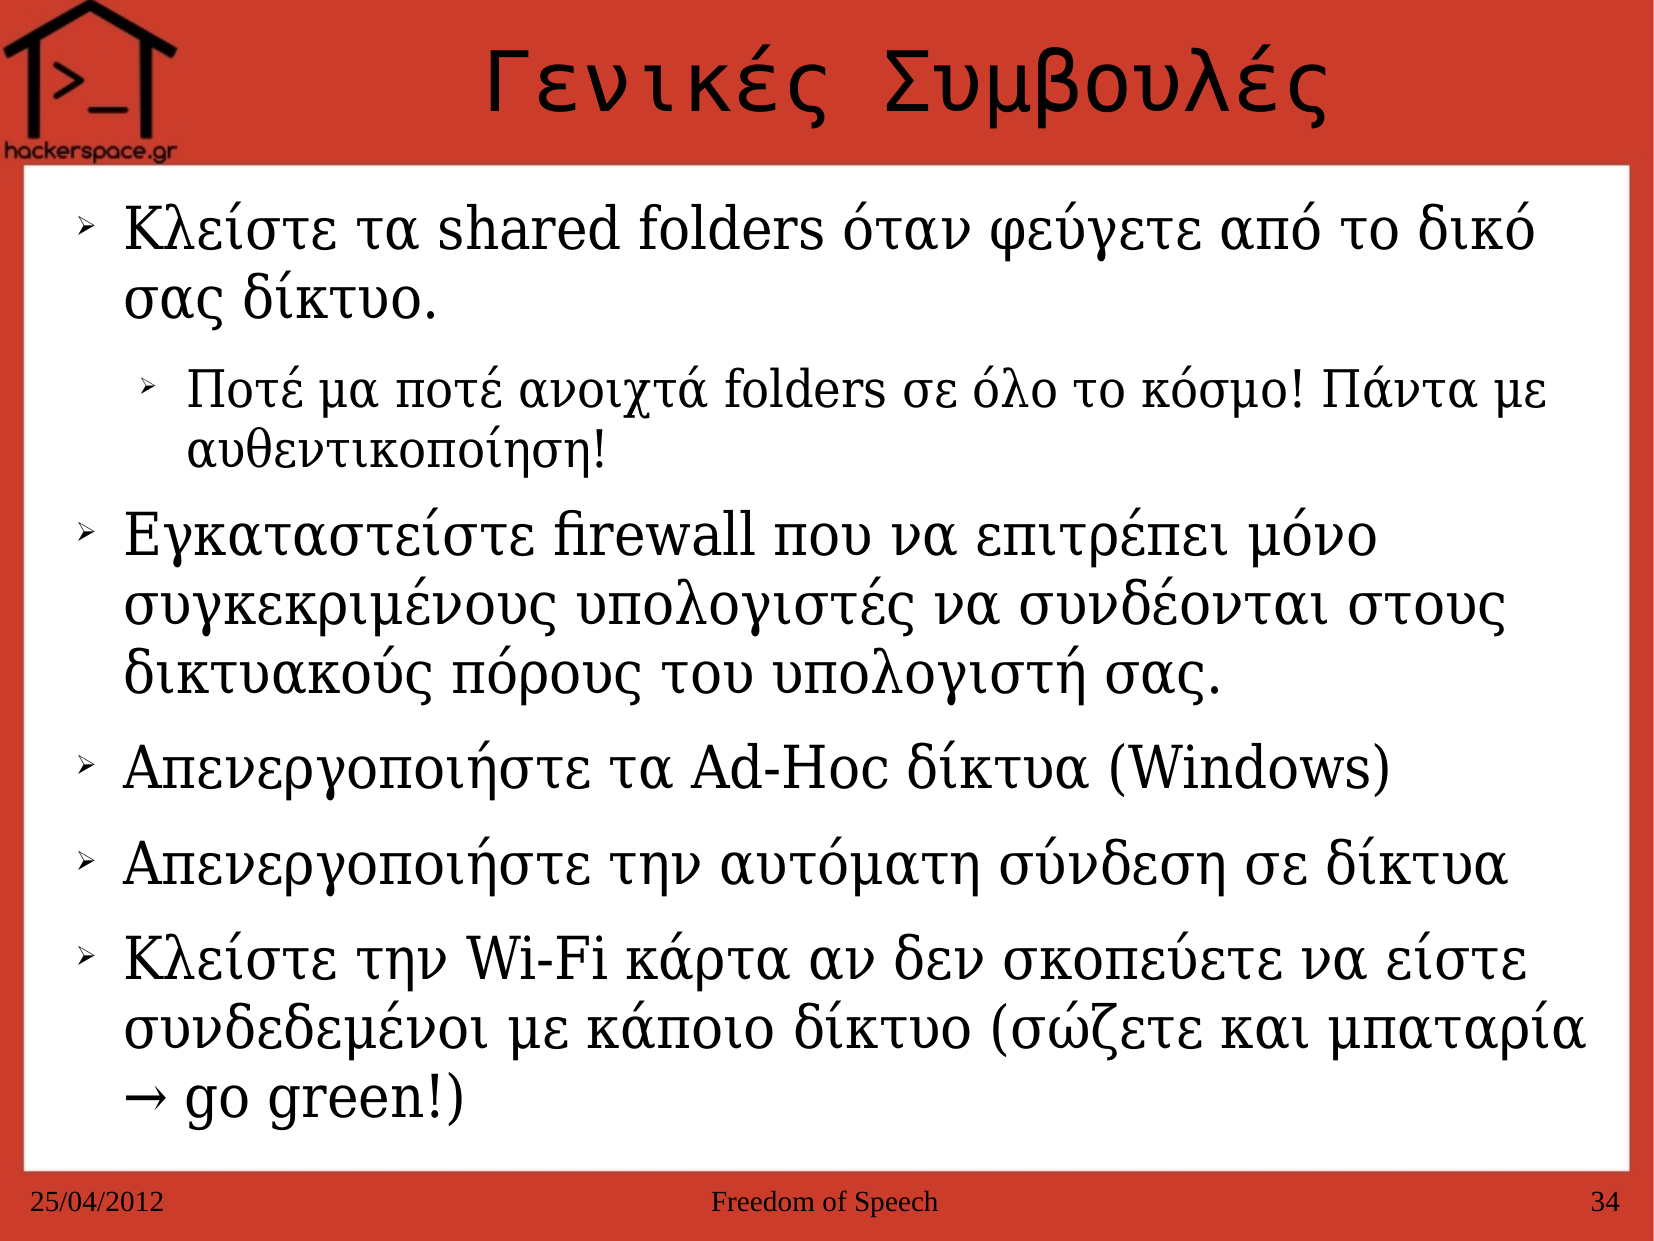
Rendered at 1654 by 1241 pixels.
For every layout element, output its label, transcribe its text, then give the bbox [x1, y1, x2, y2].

picture [0, 0, 1654, 1241]
list Κλείστε τα shared folders όταν φεύγετε από το δικό σας δίκτυο. Ποτέ μα ποτέ ανοιχτά folders σε όλο το κόσμο! Πάντα με αυθεντικοποίηση! Εγκαταστείστε firewall που να επιτρέπει μόνο συγκεκριμένους υπολογιστές να συνδέονται στους δικτυακούς πόρους του υπολογιστή σας. Απενεργοποιήστε τα Ad-Hoc δίκτυα (Windows) Απενεργοποιήστε την αυτόματη σύνδεση σε δίκτυα Κλείστε την Wi-Fi κάρτα αν δεν σκοπεύετε να είστε συνδεδεμένοι με κάποιο δίκτυο (σώζετε και μπαταρία → go green!) [60, 195, 1591, 1141]
title Γενικές Συμβουλές [195, 15, 1621, 151]
